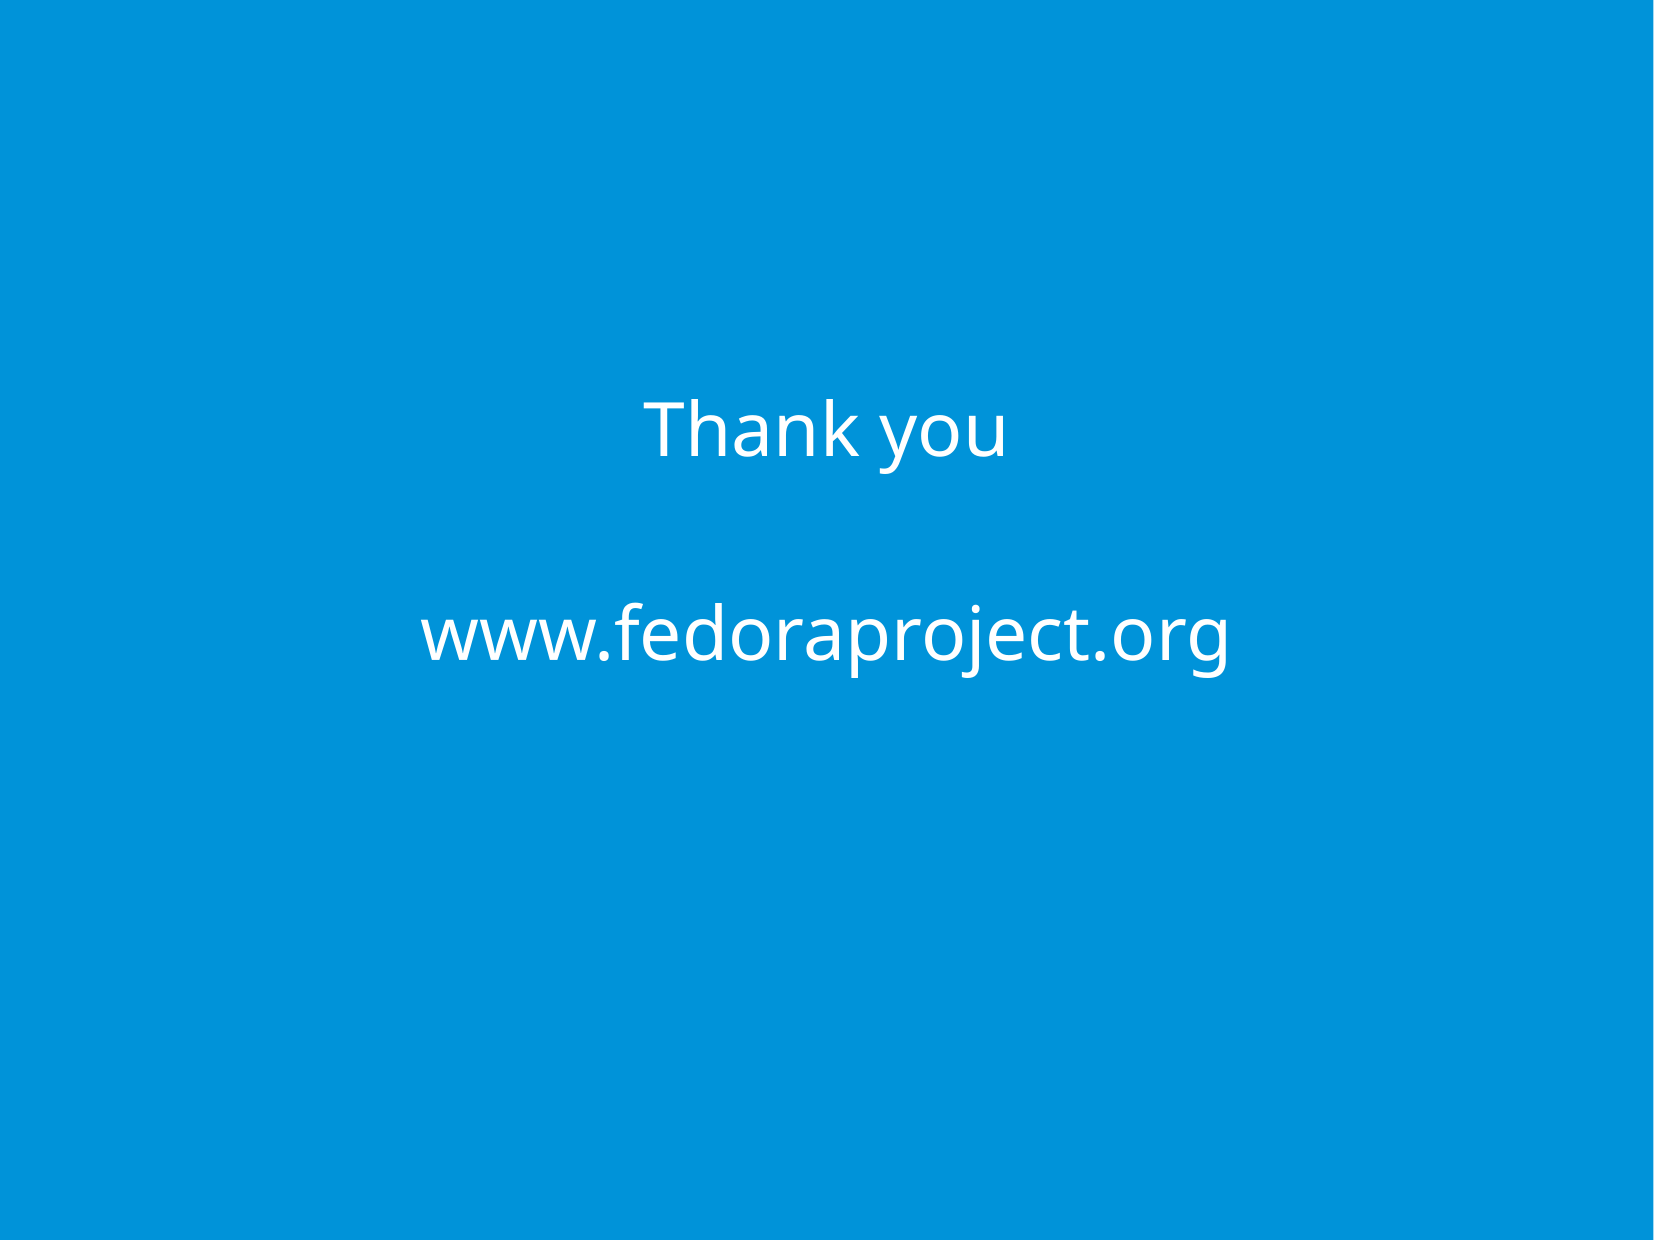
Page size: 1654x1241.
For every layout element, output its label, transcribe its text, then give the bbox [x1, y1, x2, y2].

subtitle Thank you www.fedoraproject.org [82, 49, 1571, 1010]
